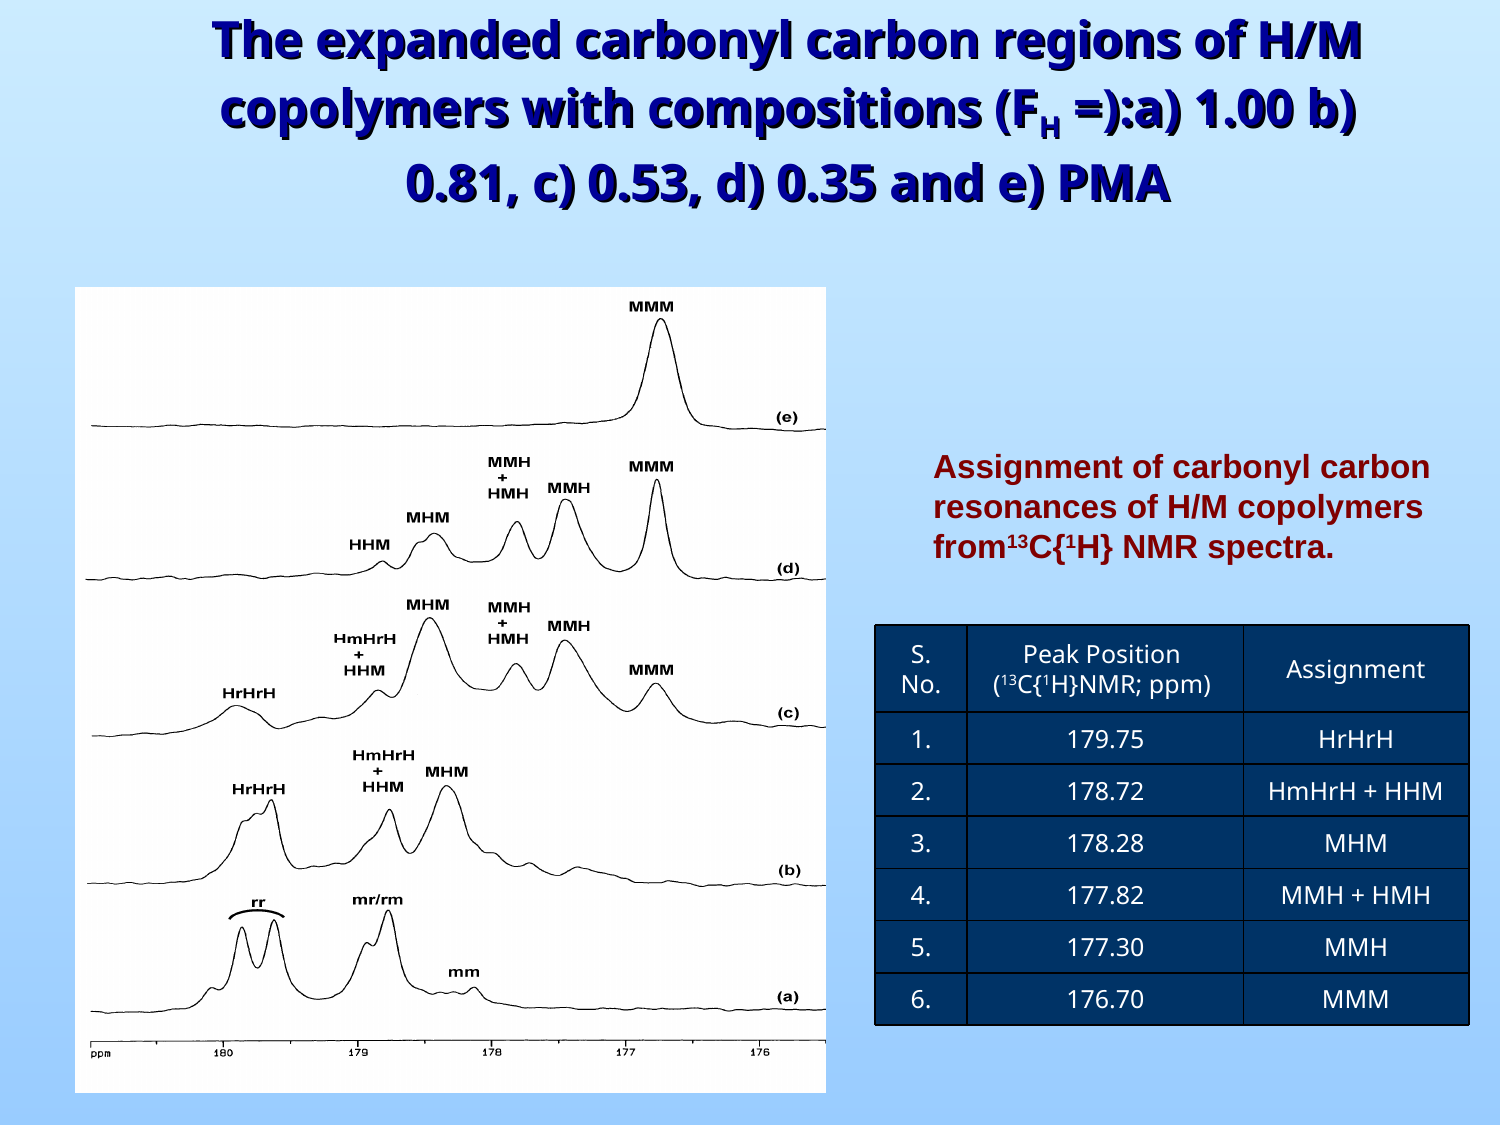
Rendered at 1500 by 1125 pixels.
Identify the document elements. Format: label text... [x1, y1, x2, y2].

text_box Assignment [1244, 626, 1468, 711]
text_box 177.30 [968, 921, 1243, 972]
text_box S. No. [876, 626, 966, 711]
text_box 4. [876, 869, 966, 920]
text_box HmHrH + HHM [1244, 765, 1468, 815]
text_box 1. [876, 713, 966, 763]
title The expanded carbonyl carbon regions of H/M copolymers with compositions (FH =):a) 1.00 b) 0.81, c) 0.53, d) 0.35 and e) PMA [174, 0, 1401, 241]
text_box 5. [876, 921, 966, 972]
text_box 176.70 [968, 974, 1243, 1024]
text_box 177.82 [968, 869, 1243, 920]
text_box [75, 287, 826, 1093]
text_box 3. [876, 817, 966, 868]
text_box Assignment of carbonyl carbon resonances of H/M copolymers from13C{1H} NMR spectra. [899, 437, 1463, 613]
text_box 179.75 [968, 713, 1243, 763]
text_box MMM [1244, 974, 1468, 1024]
text_box HrHrH [1244, 713, 1468, 763]
text_box 2. [876, 765, 966, 815]
text_box MMH + HMH [1244, 869, 1468, 920]
text_box 178.72 [968, 765, 1243, 815]
text_box Peak Position (13C{1H}NMR; ppm) [968, 626, 1243, 711]
text_box 178.28 [968, 817, 1243, 868]
text_box MMH [1244, 921, 1468, 972]
text_box MHM [1244, 817, 1468, 868]
text_box 6. [876, 974, 966, 1024]
